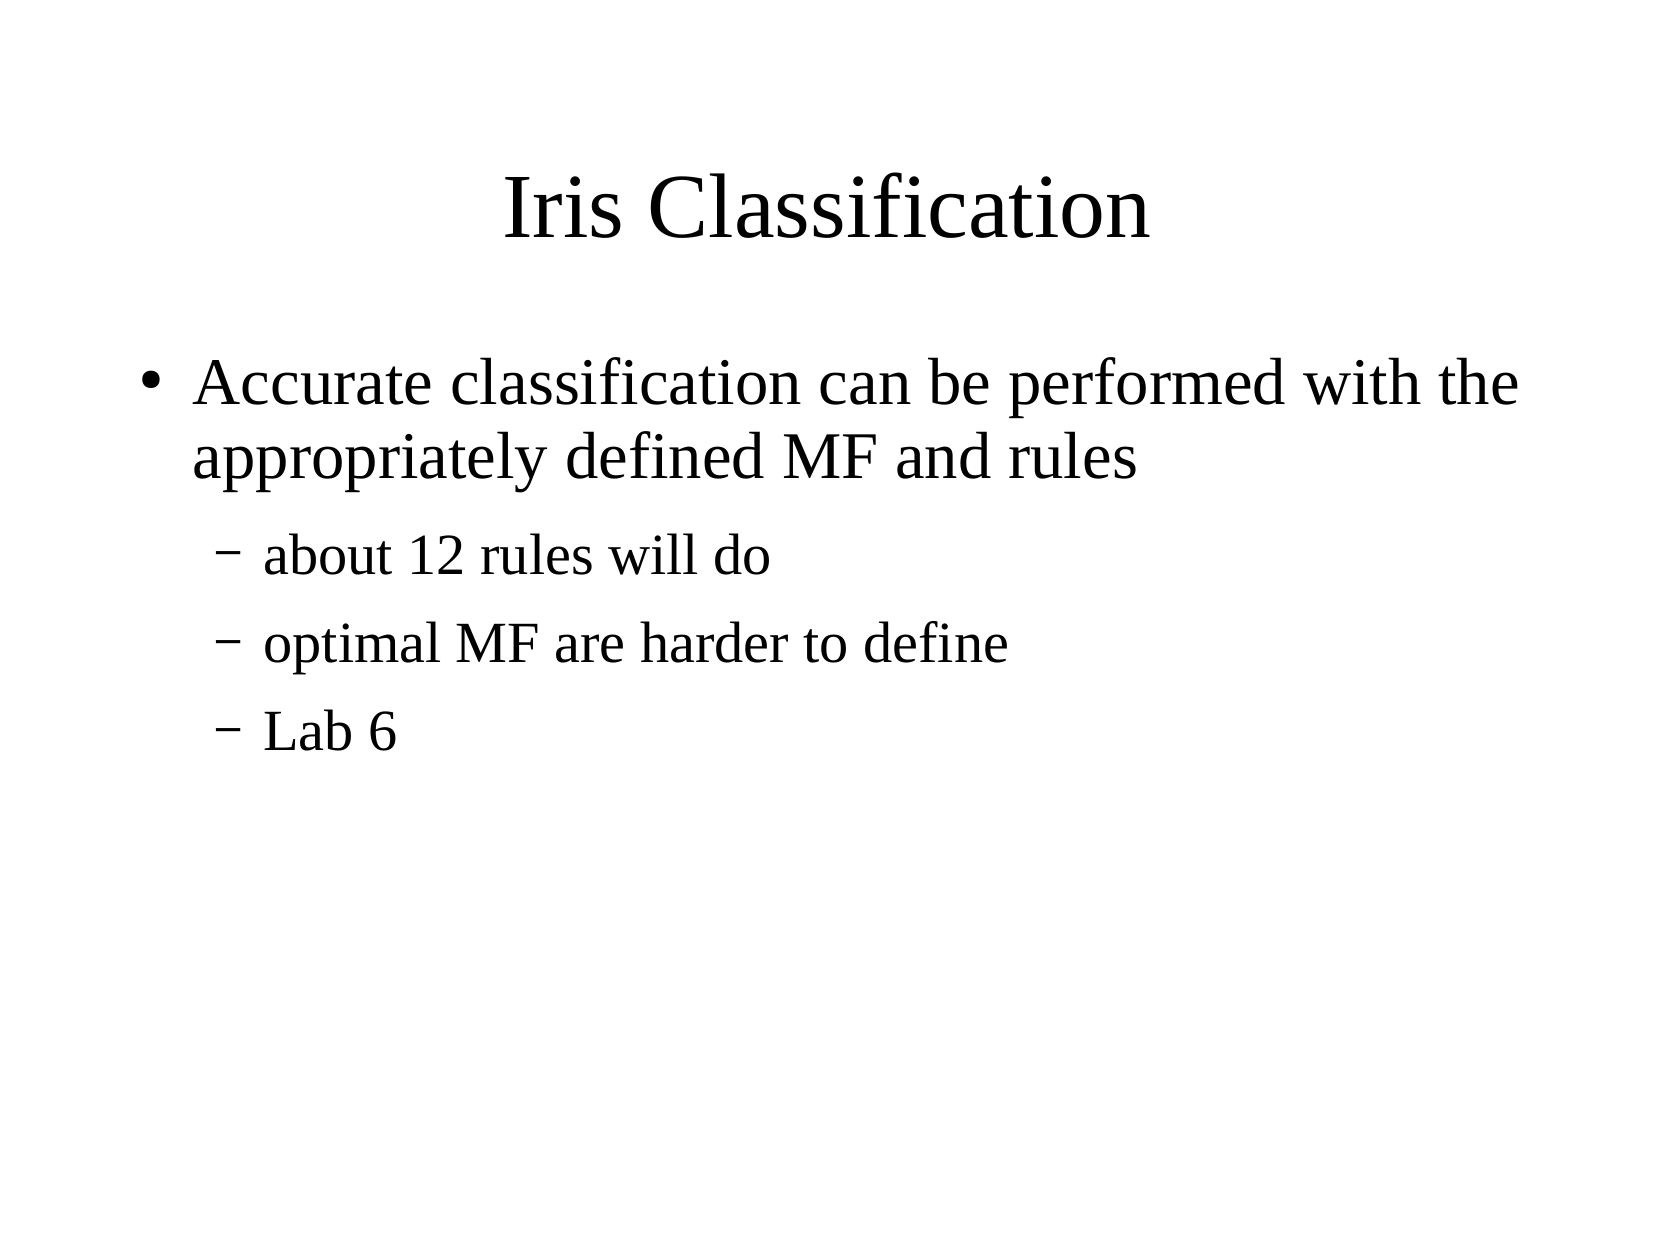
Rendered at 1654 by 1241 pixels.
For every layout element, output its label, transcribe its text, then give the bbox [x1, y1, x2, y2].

list Accurate classification can be performed with the appropriately defined MF and rules about 12 rules will do optimal MF are harder to define Lab 6 [121, 344, 1534, 1127]
title Iris Classification [121, 102, 1534, 311]
